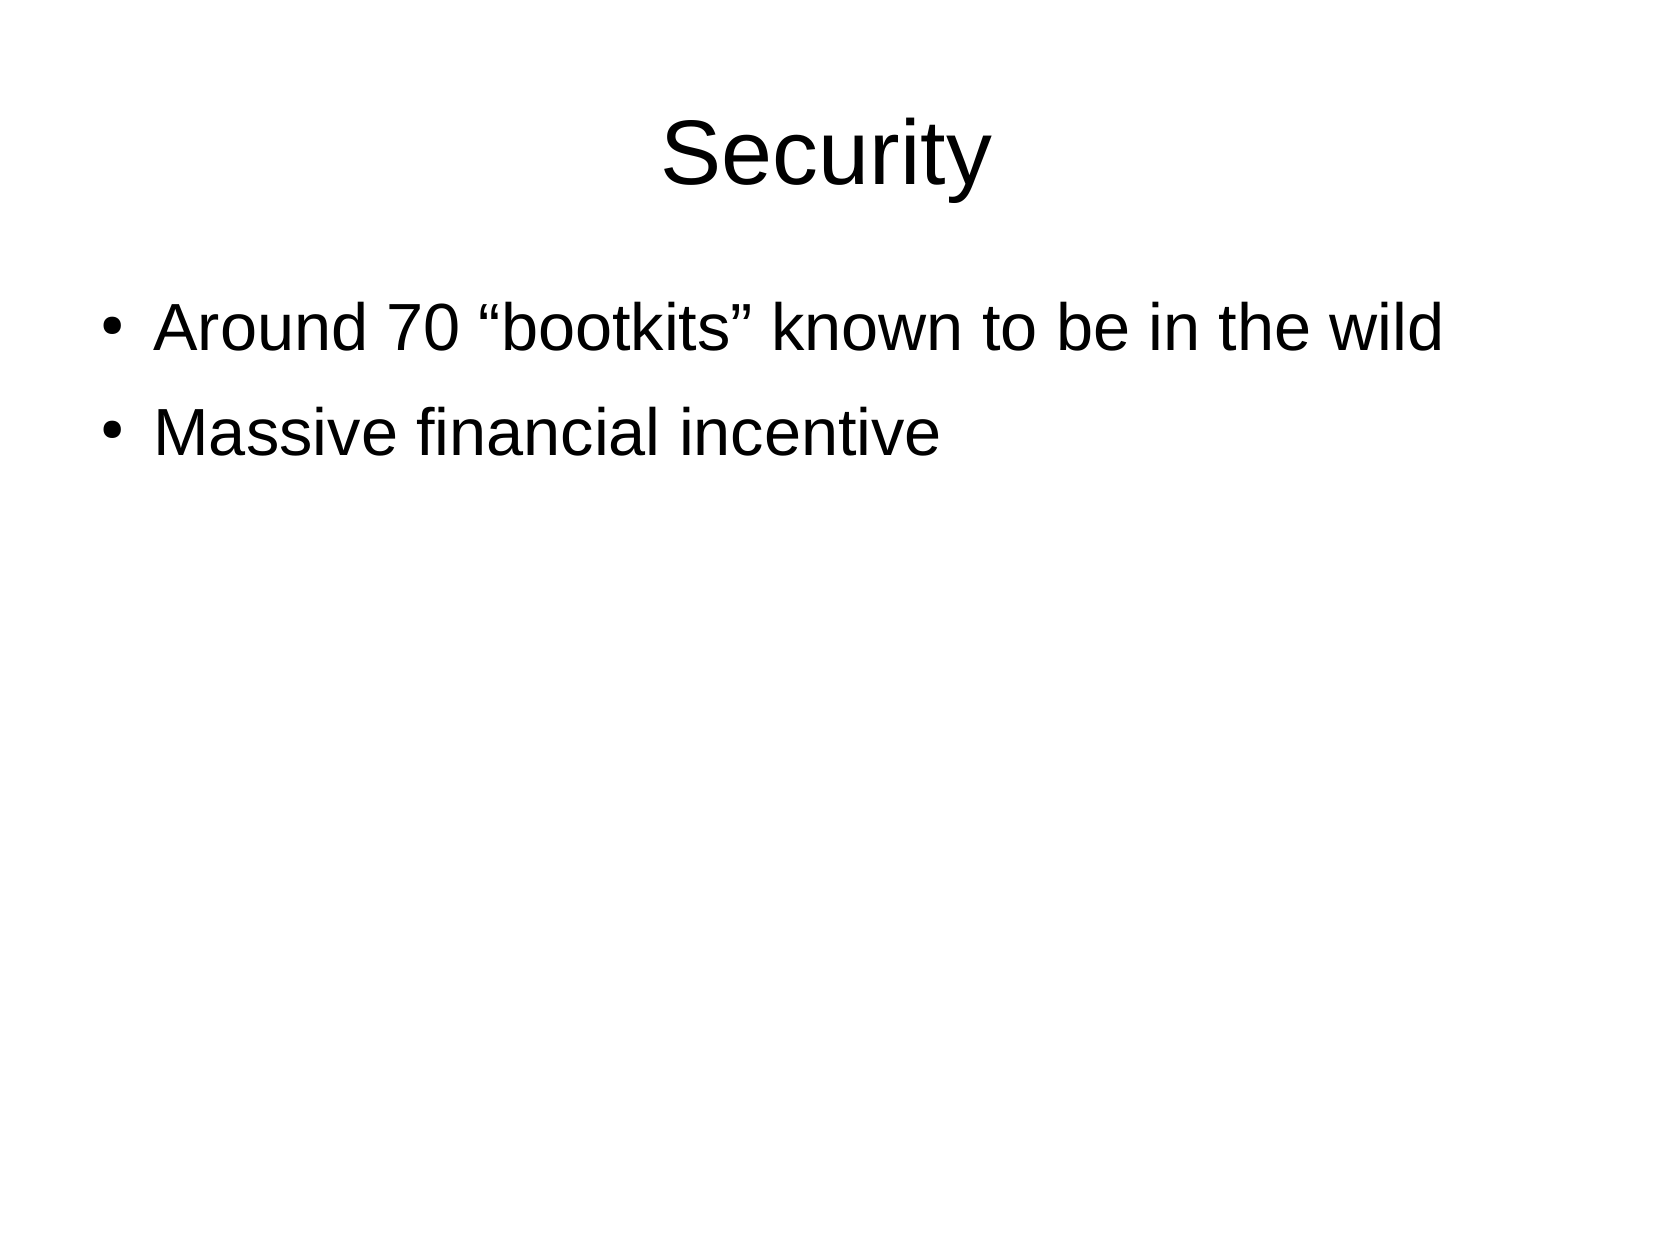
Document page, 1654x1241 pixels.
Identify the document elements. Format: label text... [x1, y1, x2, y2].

list Around 70 “bootkits” known to be in the wild Massive financial incentive [82, 290, 1538, 1010]
title Security [82, 49, 1571, 257]
